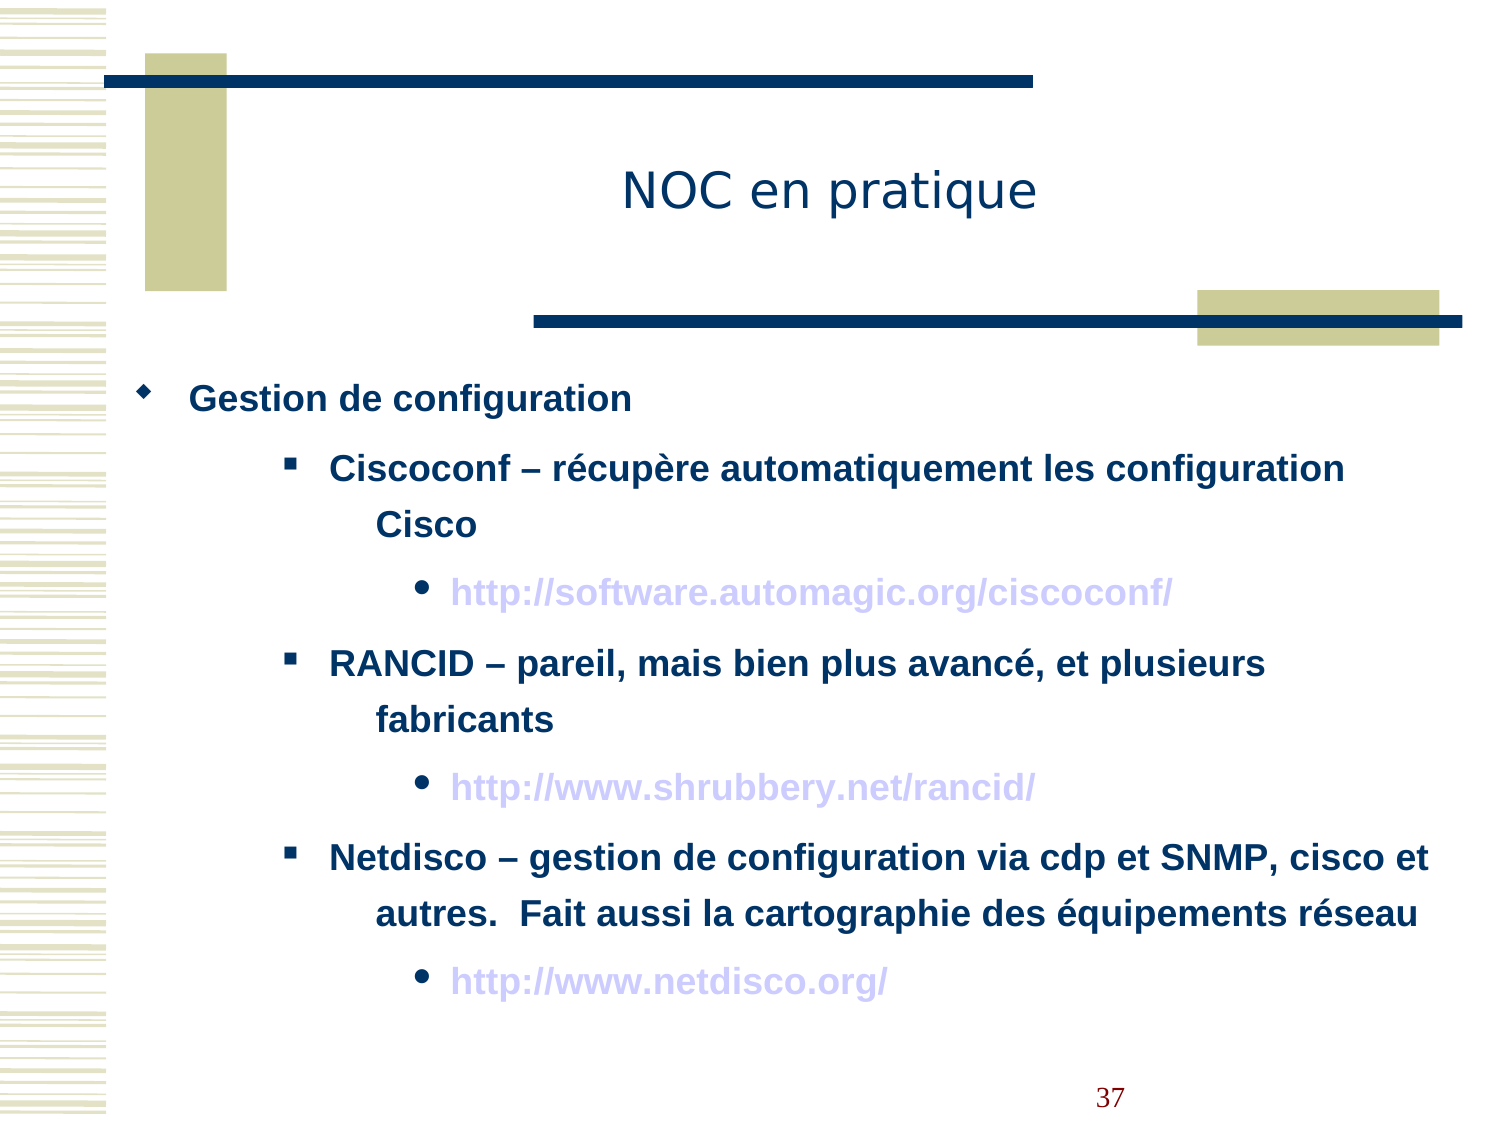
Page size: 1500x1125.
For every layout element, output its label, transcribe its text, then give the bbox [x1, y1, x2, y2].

title NOC en pratique [225, 99, 1436, 288]
list Gestion de configuration Ciscoconf – récupère automatiquement les configuration Cisco http://software.automagic.org/ciscoconf/ RANCID – pareil, mais bien plus avancé, et plusieurs fabricants http://www.shrubbery.net/rancid/ Netdisco – gestion de configuration via cdp et SNMP, cisco et autres. Fait aussi la cartographie des équipements réseau http://www.netdisco.org/ [132, 363, 1439, 1037]
